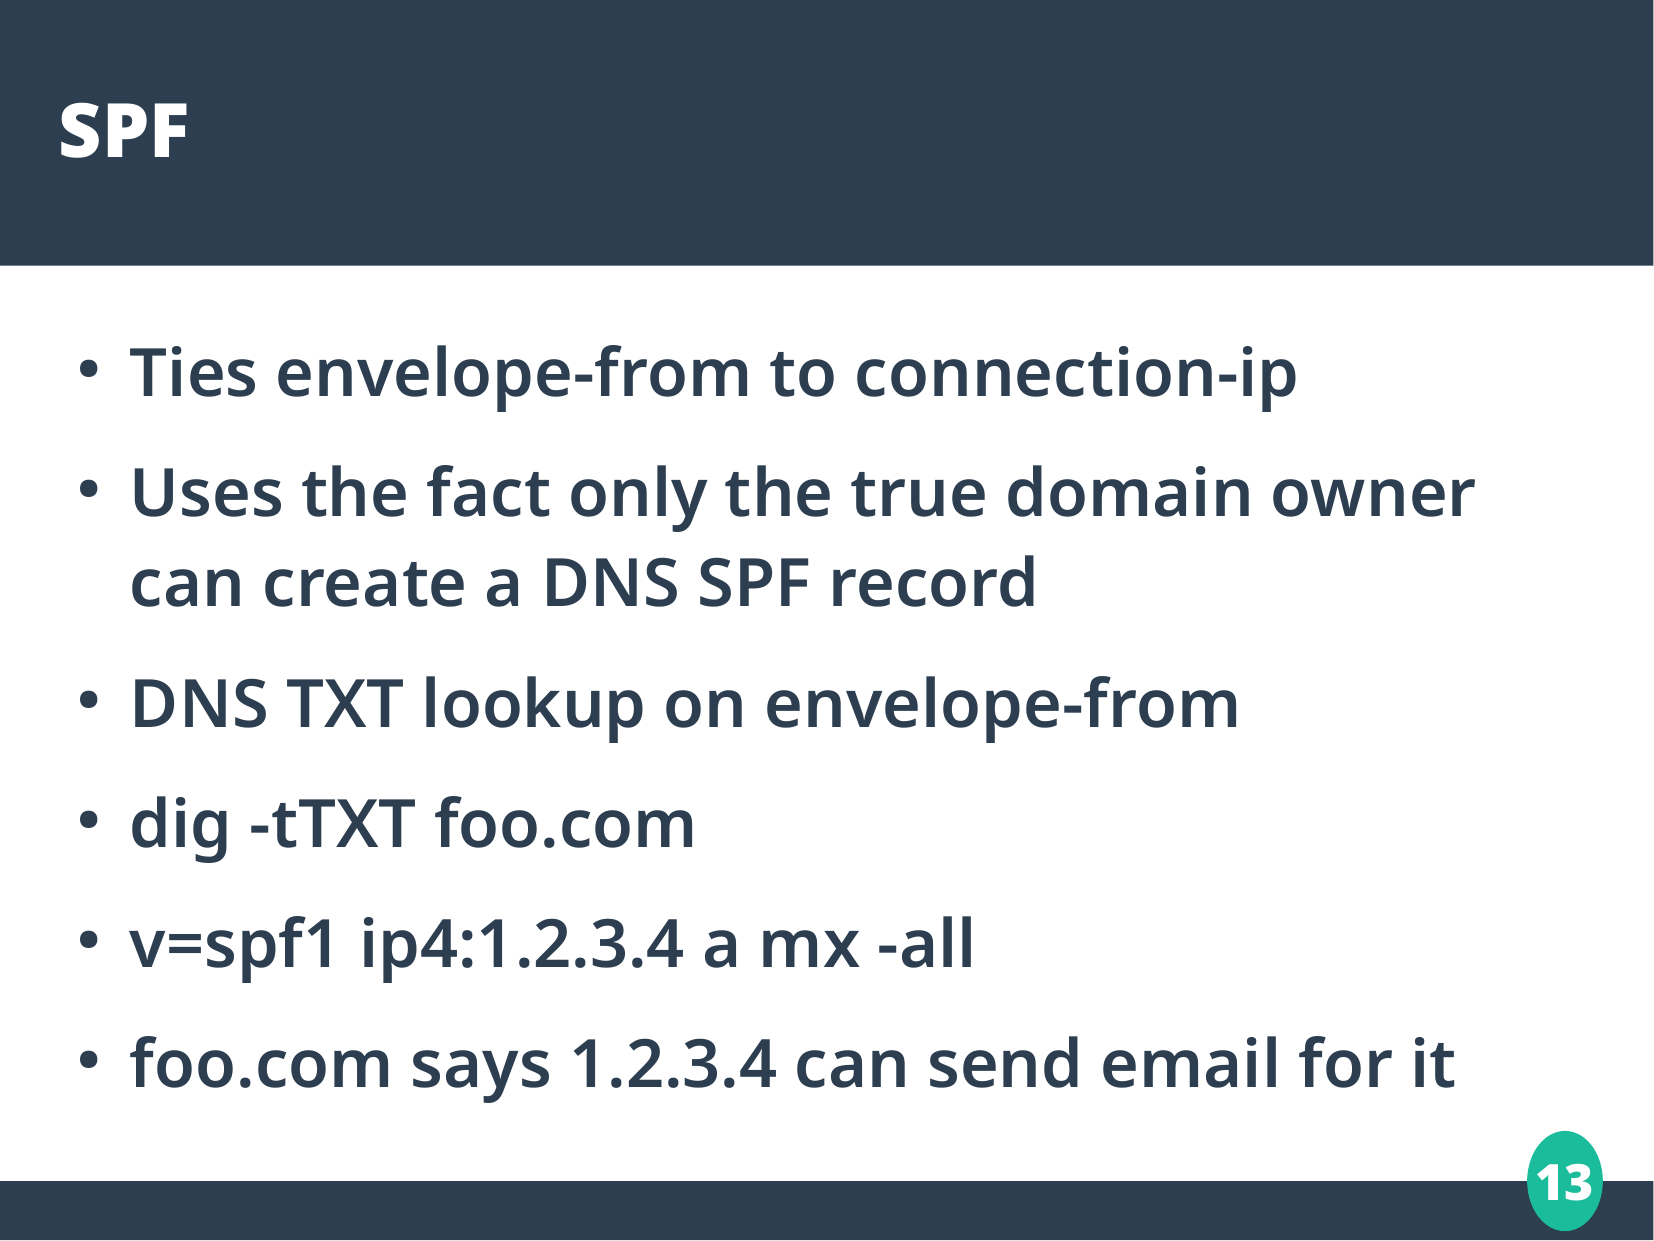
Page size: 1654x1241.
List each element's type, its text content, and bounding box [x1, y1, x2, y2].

title SPF [59, 49, 1595, 207]
list Ties envelope-from to connection-ip Uses the fact only the true domain owner can create a DNS SPF record DNS TXT lookup on envelope-from dig -tTXT foo.com v=spf1 ip4:1.2.3.4 a mx -all foo.com says 1.2.3.4 can send email for it [59, 324, 1595, 1152]
